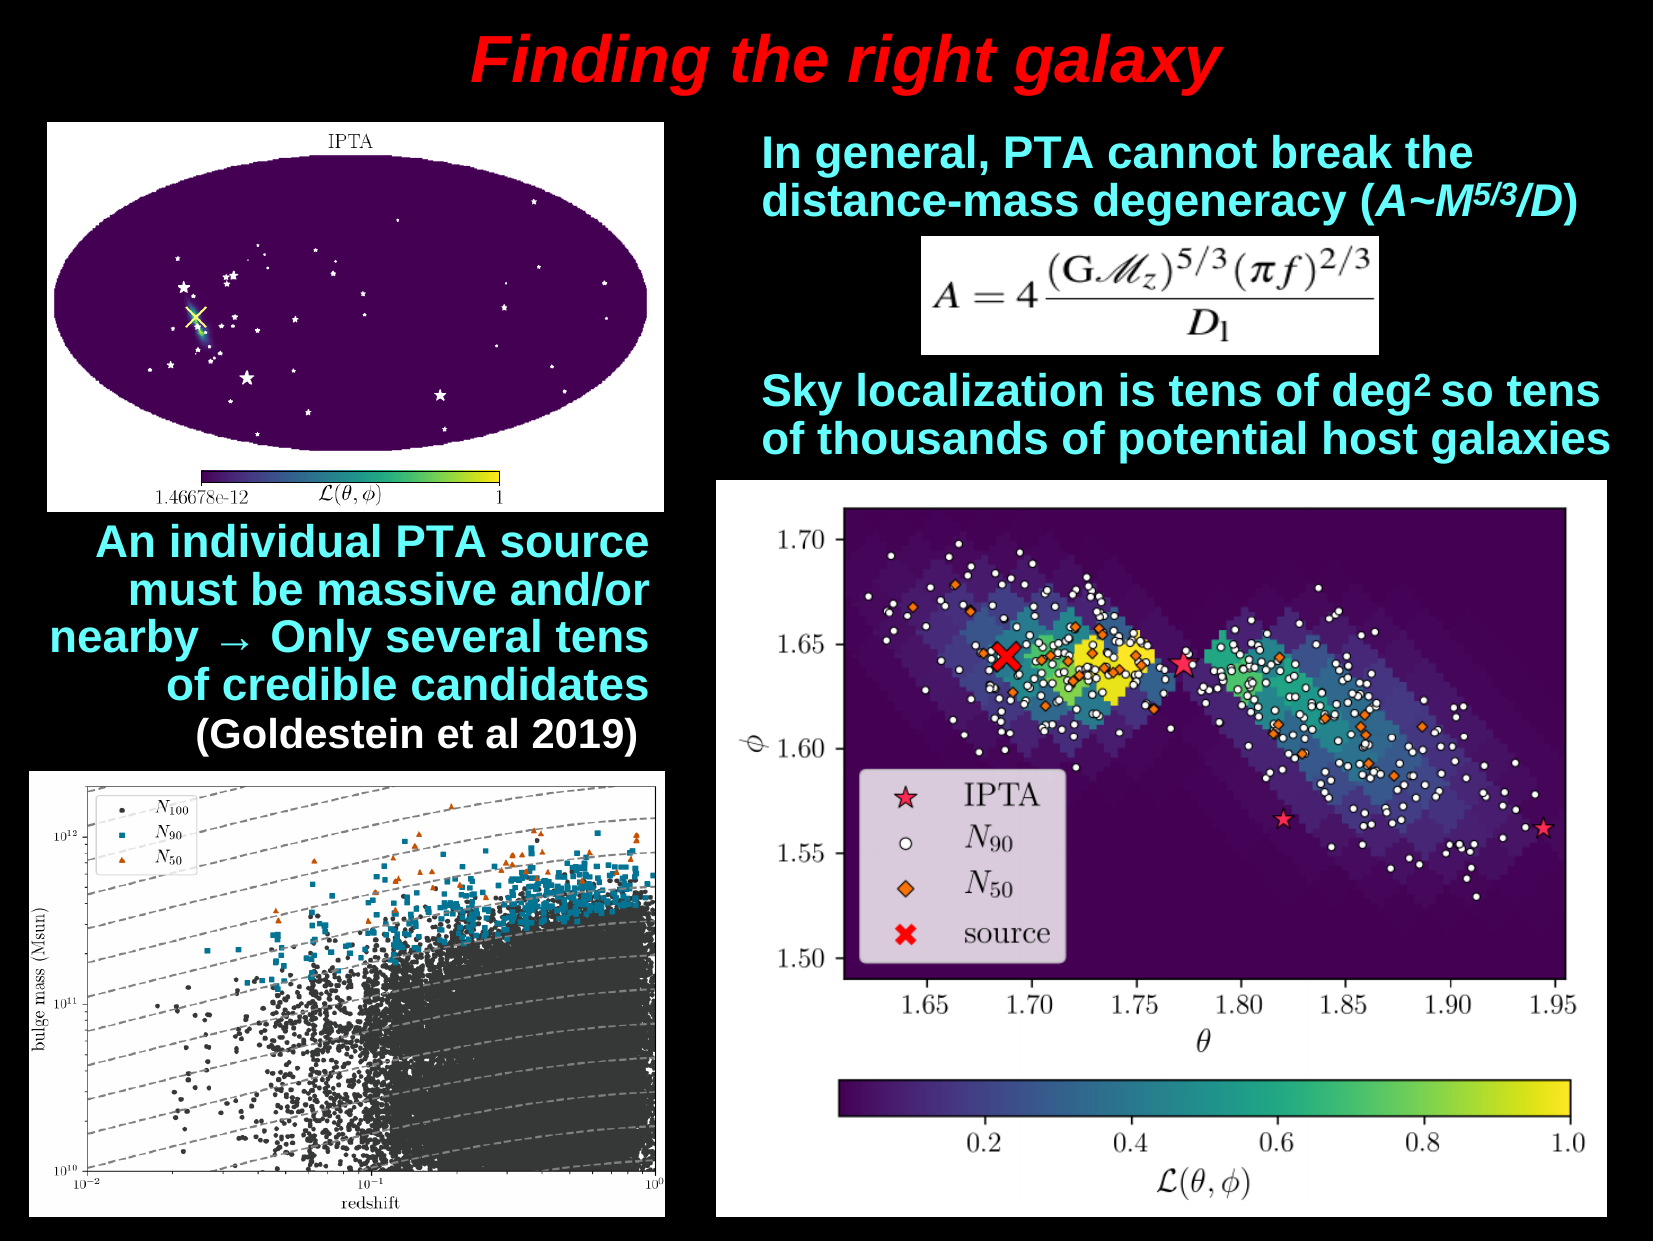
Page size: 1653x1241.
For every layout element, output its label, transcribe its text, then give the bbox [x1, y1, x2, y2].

text_box An individual PTA source must be massive and/or nearby → Only several tens of credible candidates (Goldestein et al 2019) [0, 511, 665, 1099]
picture [29, 1099, 665, 1217]
picture [47, 122, 664, 512]
picture [716, 480, 1607, 1217]
text_box In general, PTA cannot break the distance-mass degeneracy (A~M5/3/D) Sky localization is tens of deg2 so tens of thousands of potential host galaxies [746, 122, 1630, 710]
text_box Finding the right galaxy [434, 29, 1241, 97]
picture [921, 236, 1379, 355]
